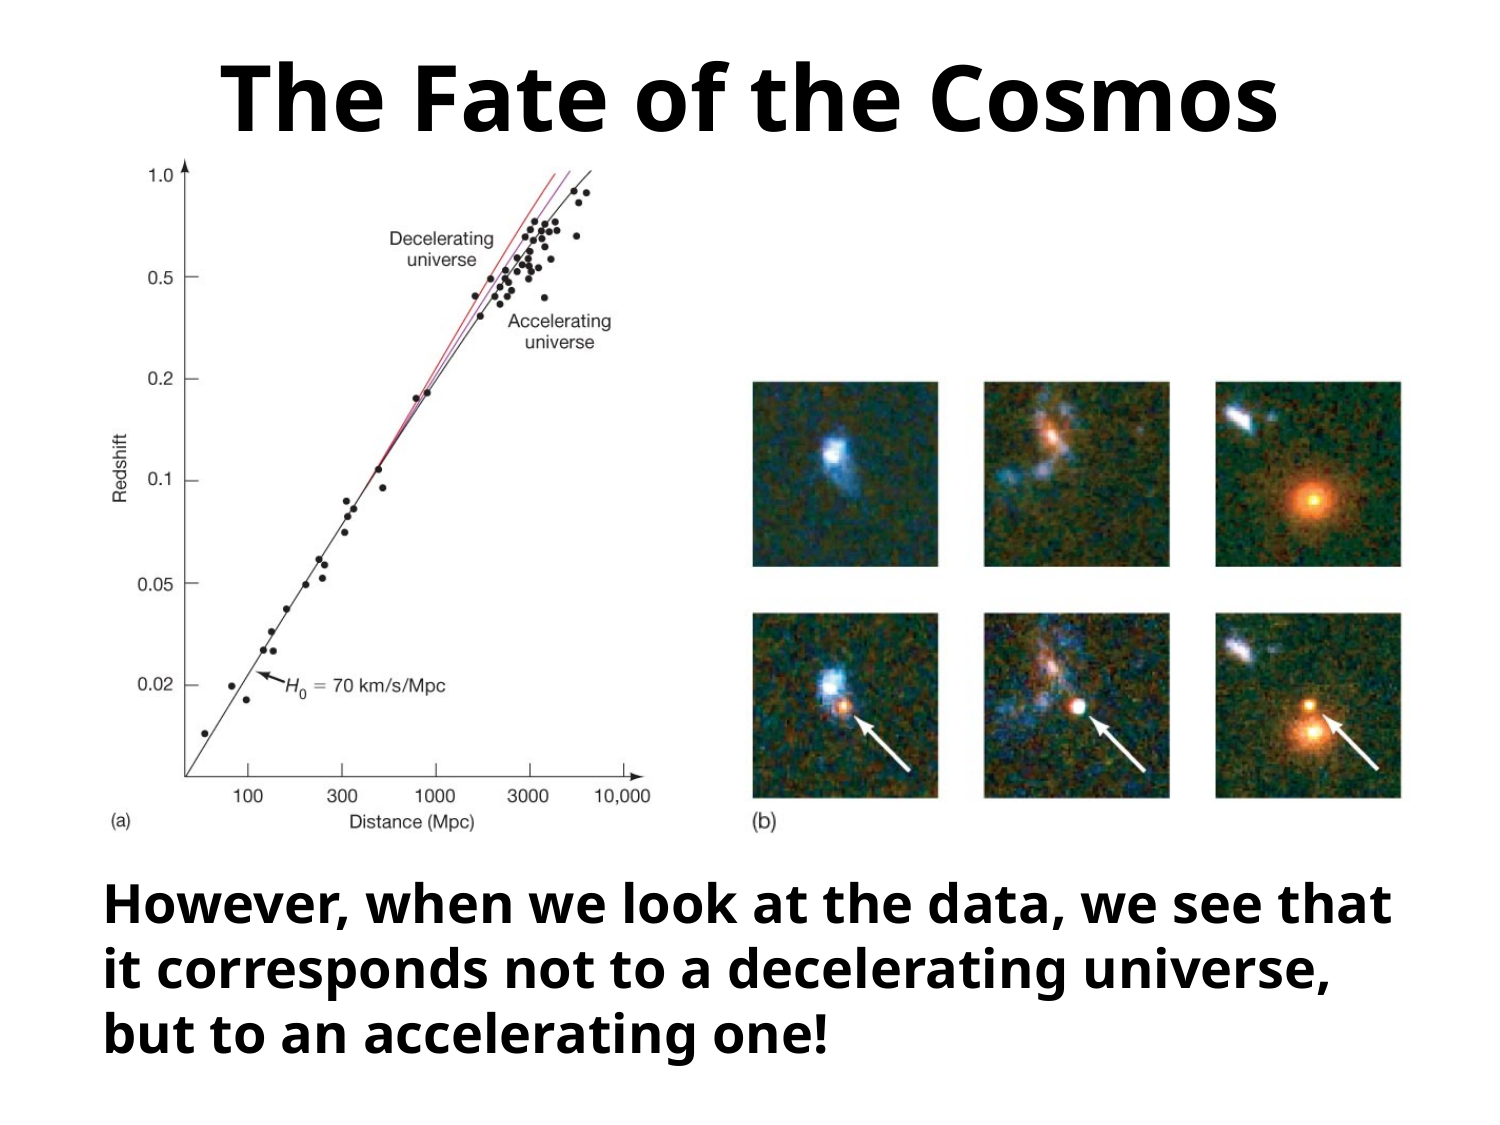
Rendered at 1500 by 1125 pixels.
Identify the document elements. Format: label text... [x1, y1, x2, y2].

picture [104, 150, 658, 836]
picture [744, 366, 1411, 835]
title The Fate of the Cosmos [30, 42, 1471, 150]
text_box However, when we look at the data, we see that it corresponds not to a decelerating universe, but to an accelerating one! [87, 862, 1450, 1073]
